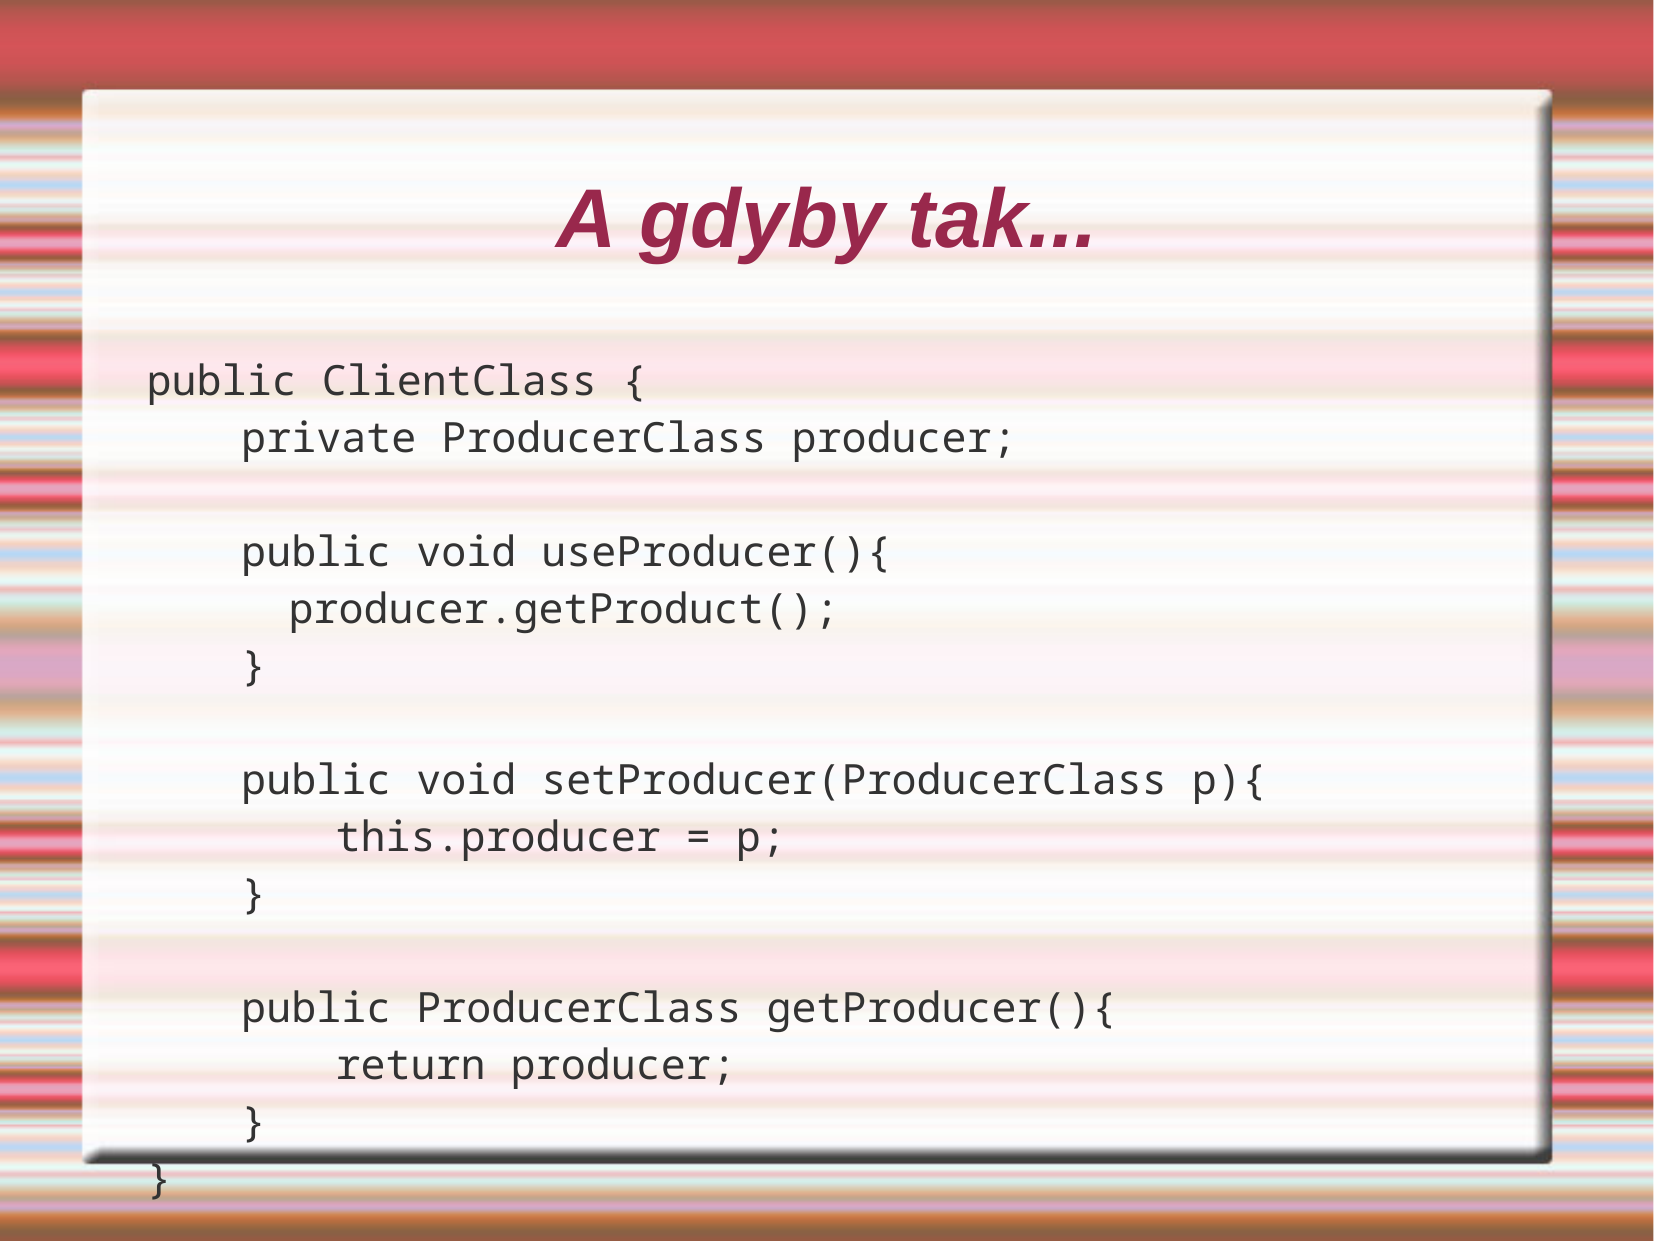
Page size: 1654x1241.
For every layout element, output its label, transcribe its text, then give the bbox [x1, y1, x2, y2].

picture [0, 0, 1654, 1241]
list public ClientClass { private ProducerClass producer; public void useProducer(){ producer.getProduct(); } public void setProducer(ProducerClass p){ this.producer = p; } public ProducerClass getProducer(){ return producer; } } [134, 350, 1516, 1133]
title A gdyby tak... [121, 114, 1534, 322]
